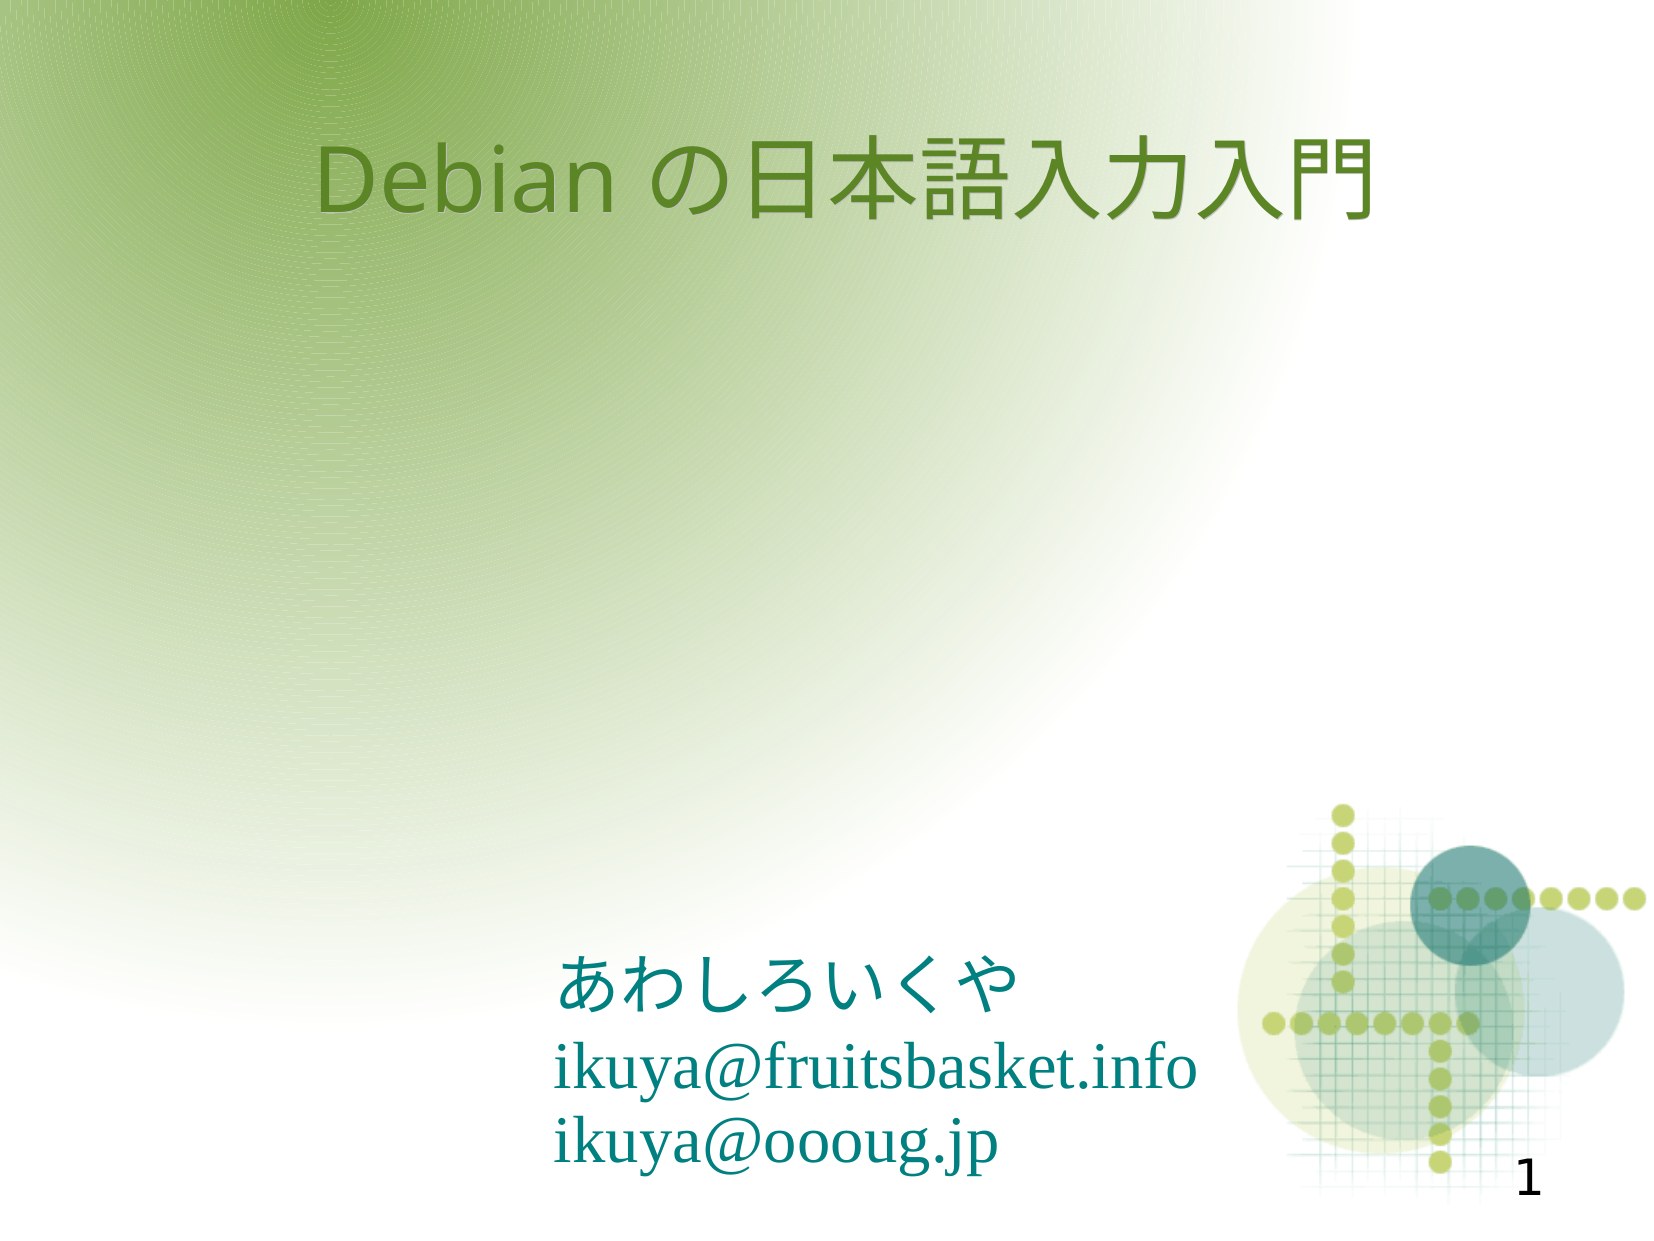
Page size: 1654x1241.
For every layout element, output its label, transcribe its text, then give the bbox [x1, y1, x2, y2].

subtitle あわしろいくや ikuya@fruitsbasket.info ikuya@oooug.jp [518, 937, 1219, 1178]
picture [1224, 792, 1654, 1211]
title Debianの日本語入力入門 [121, 73, 1534, 281]
